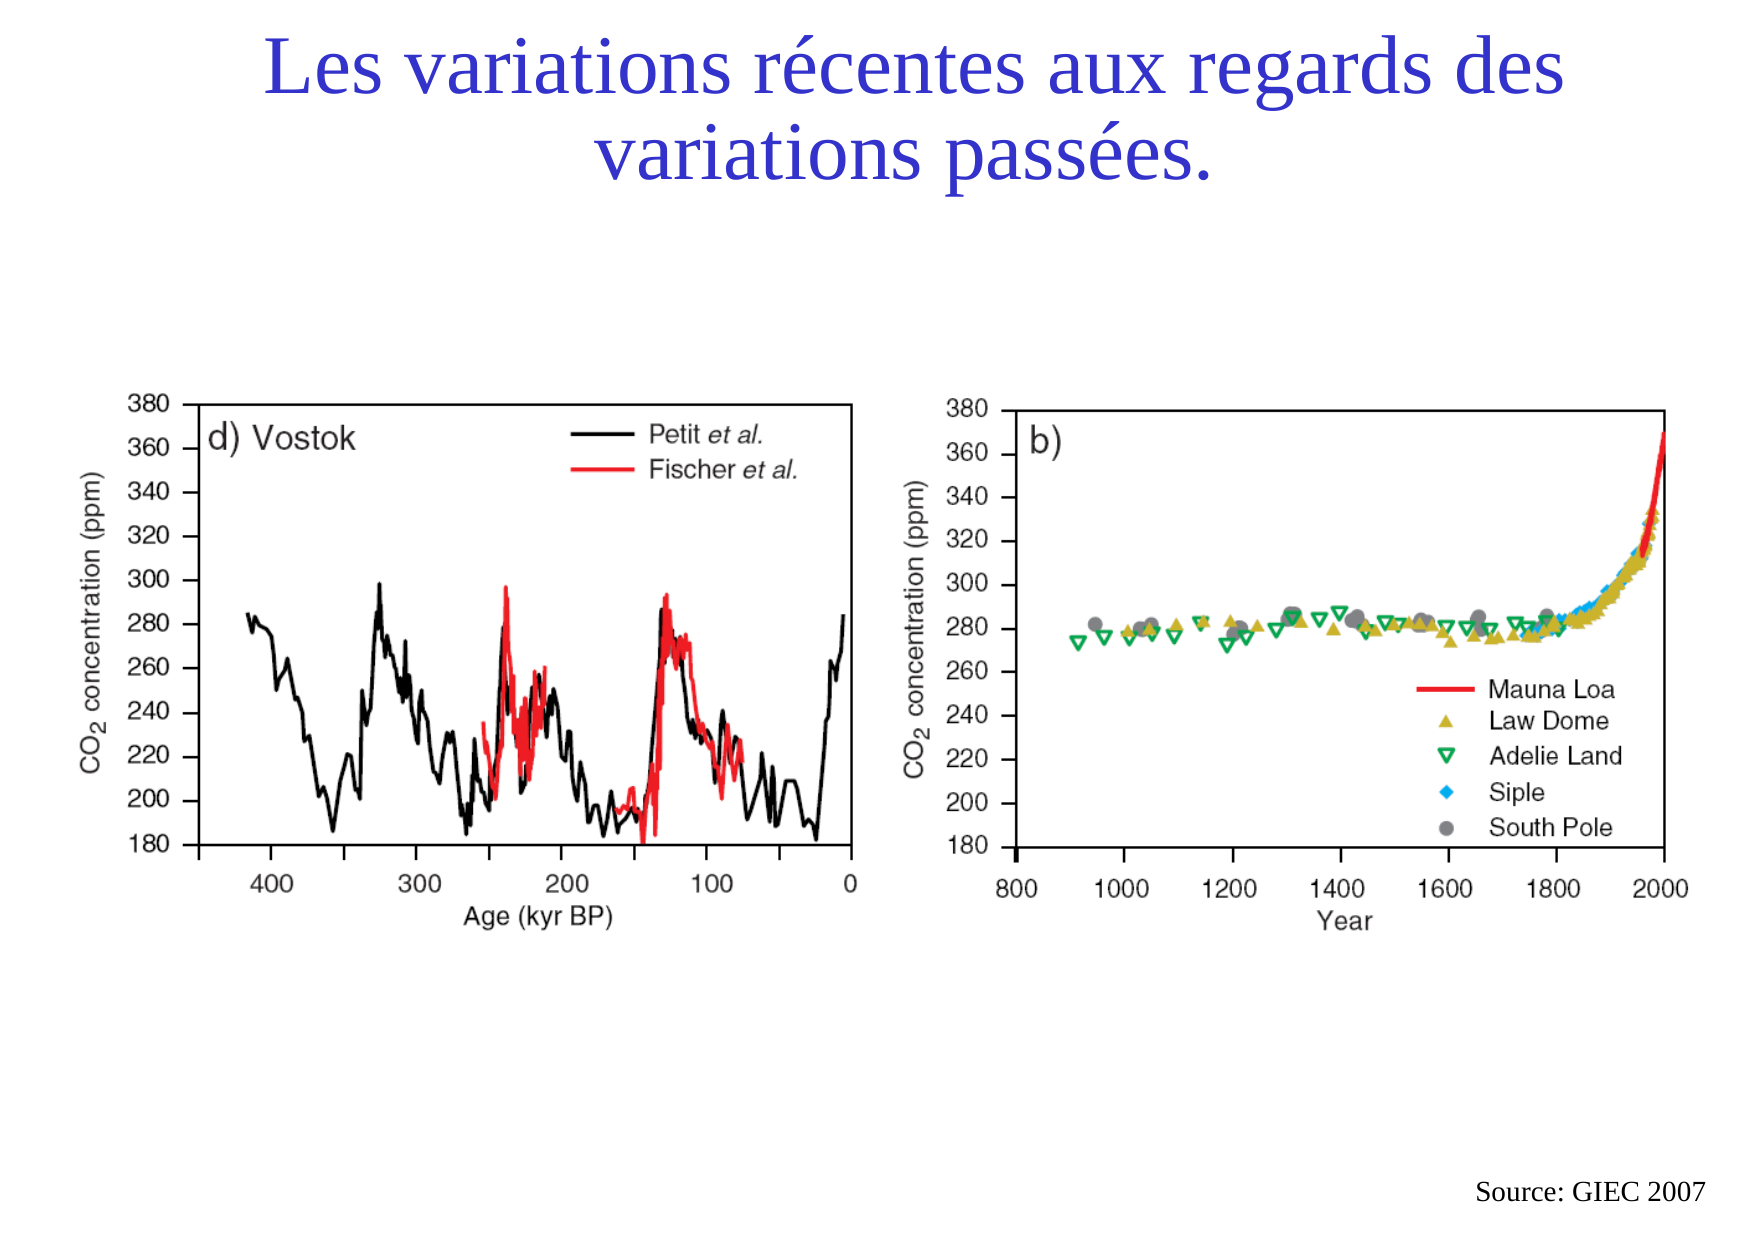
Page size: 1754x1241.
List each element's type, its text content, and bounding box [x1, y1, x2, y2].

text_box Source: GIEC 2007 [1223, 1169, 1722, 1216]
picture [70, 377, 1703, 953]
text_box Les variations récentes aux regards des variations passées. [159, 16, 1672, 205]
